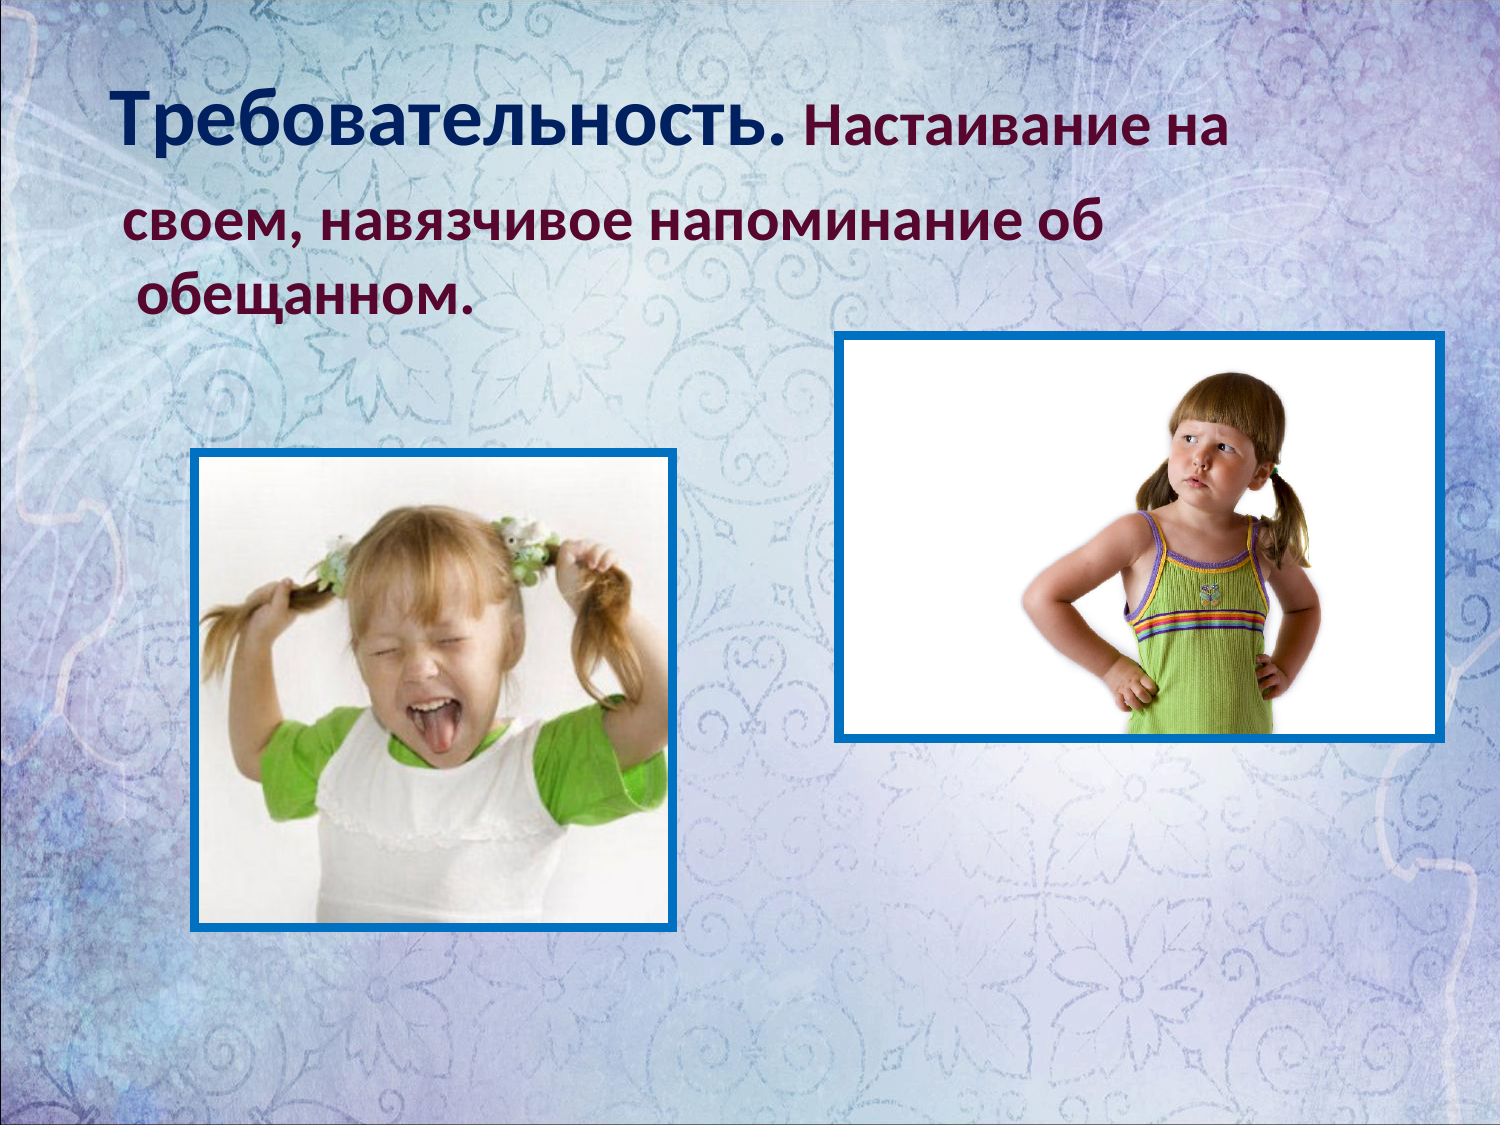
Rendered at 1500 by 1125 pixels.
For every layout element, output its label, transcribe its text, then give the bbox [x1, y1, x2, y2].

list Требовательность. Настаивание на своем, навязчивое напоминание об обещанном. [64, 54, 1451, 1000]
picture [0, 0, 1500, 1125]
